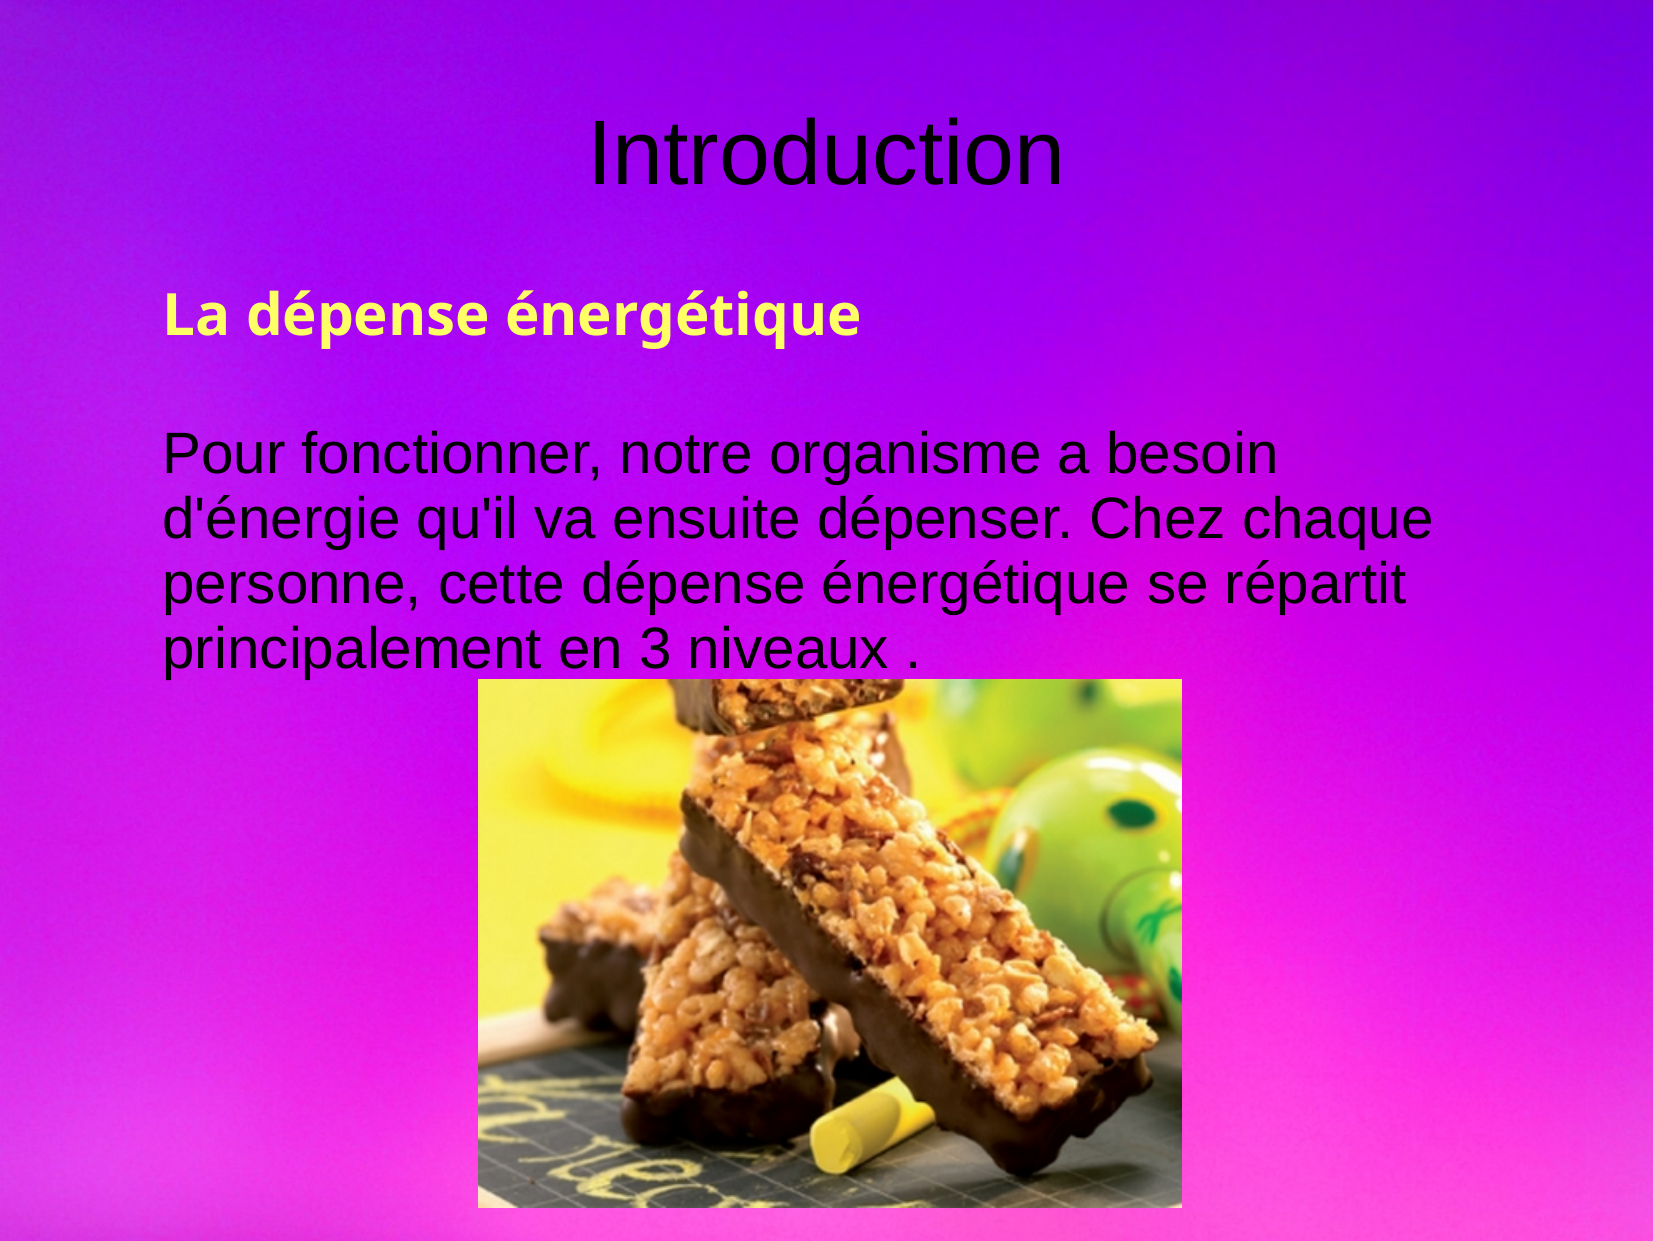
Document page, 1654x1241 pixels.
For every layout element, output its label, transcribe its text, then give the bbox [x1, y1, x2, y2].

title Introduction [82, 56, 1571, 250]
picture [0, 0, 1654, 1241]
text_box La dépense énergétique Pour fonctionner, notre organisme a besoin d'énergie qu'il va ensuite dépenser. Chez chaque personne, cette dépense énergétique se répartit principalement en 3 niveaux . [147, 265, 1477, 1093]
